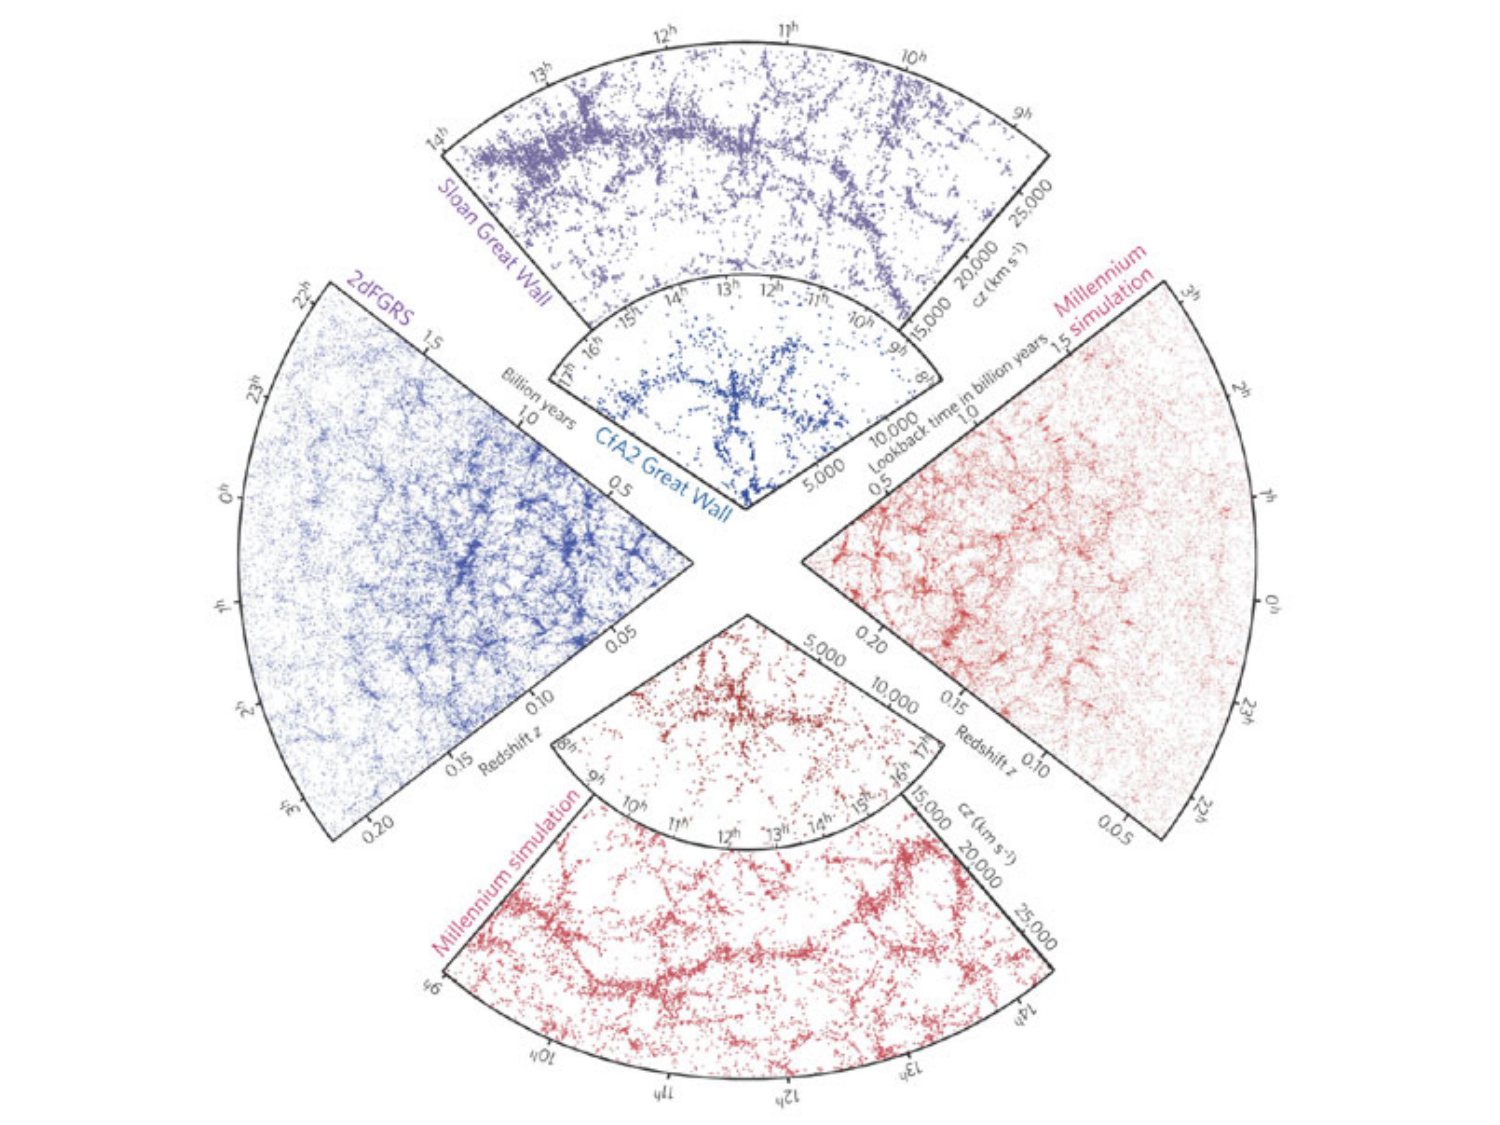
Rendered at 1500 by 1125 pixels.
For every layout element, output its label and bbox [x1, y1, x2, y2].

picture [191, 0, 1309, 1125]
